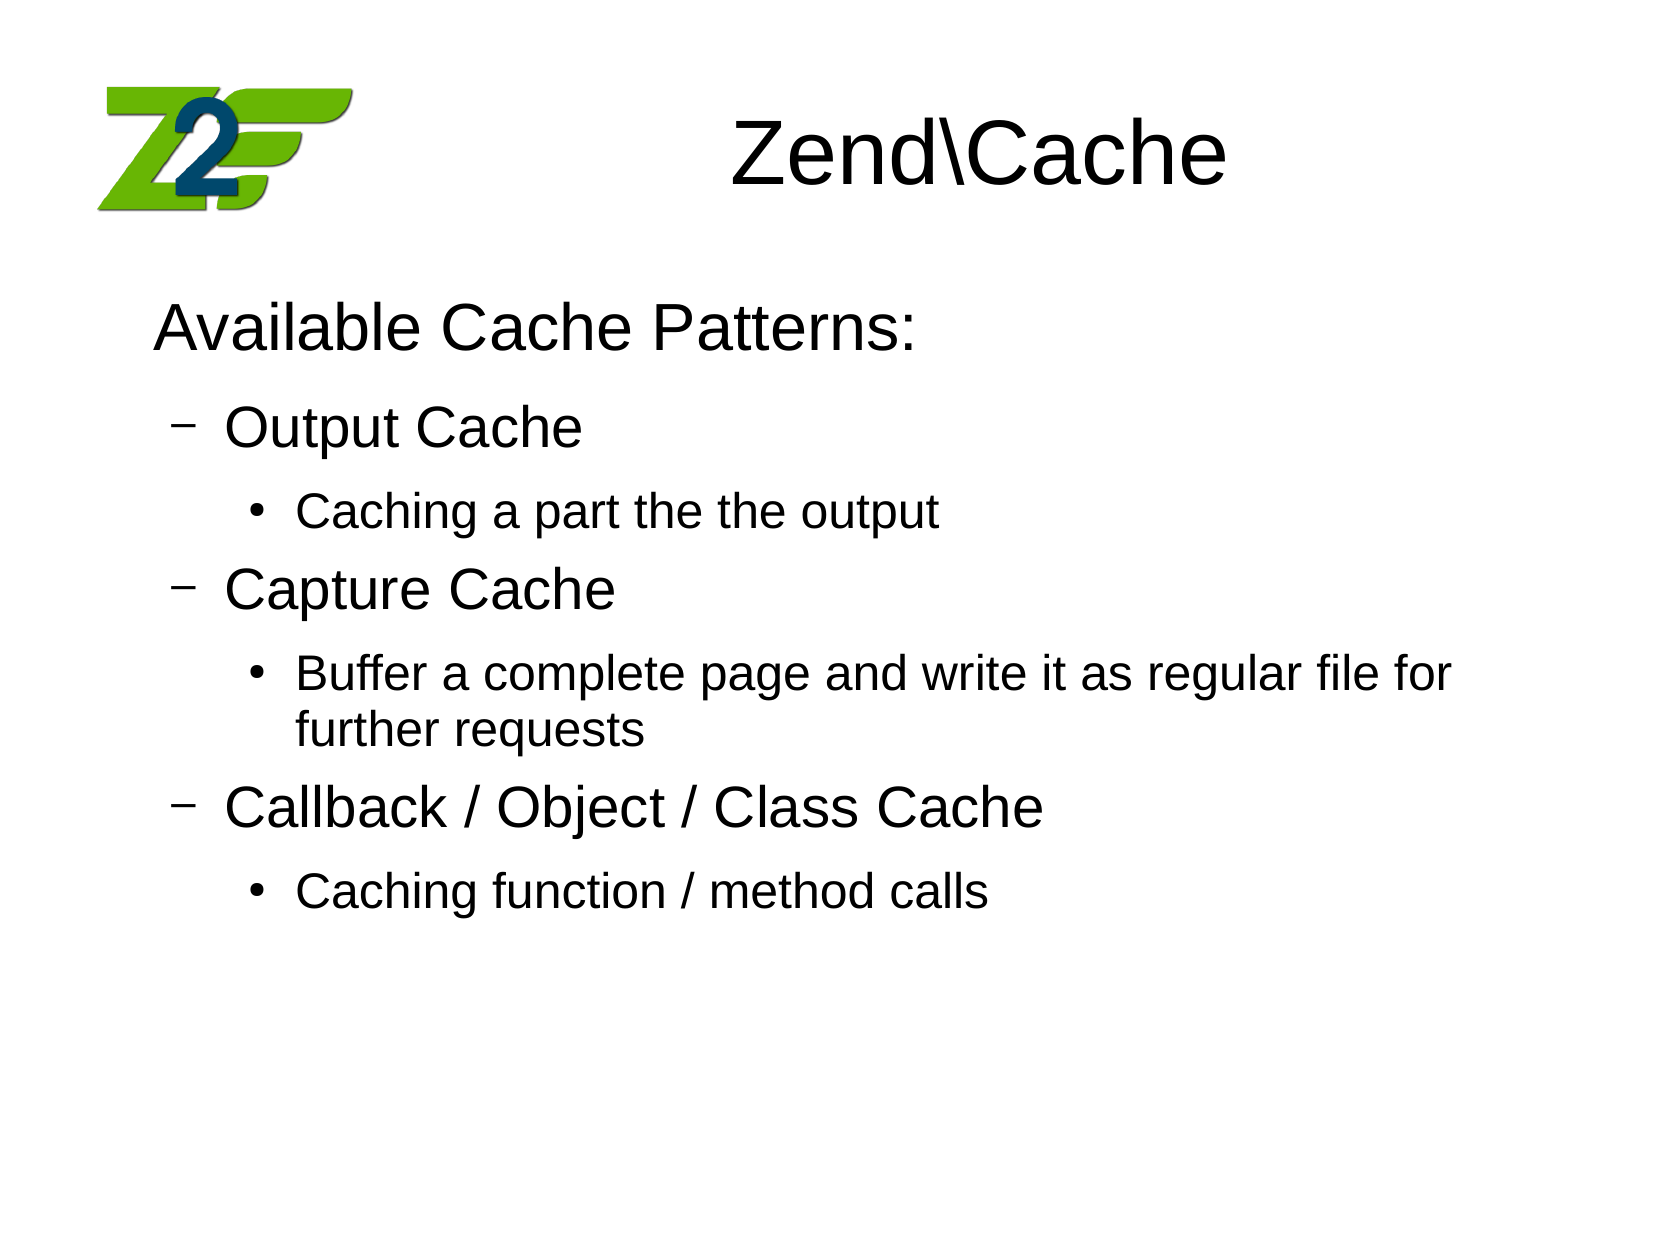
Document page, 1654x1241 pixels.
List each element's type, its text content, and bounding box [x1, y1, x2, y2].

picture [94, 82, 355, 213]
title Zend\Cache [389, 49, 1571, 257]
list Available Cache Patterns: Output Cache Caching a part the the output Capture Cache Buffer a complete page and write it as regular file for further requests Callback / Object / Class Cache Caching function / method calls [82, 290, 1538, 1087]
